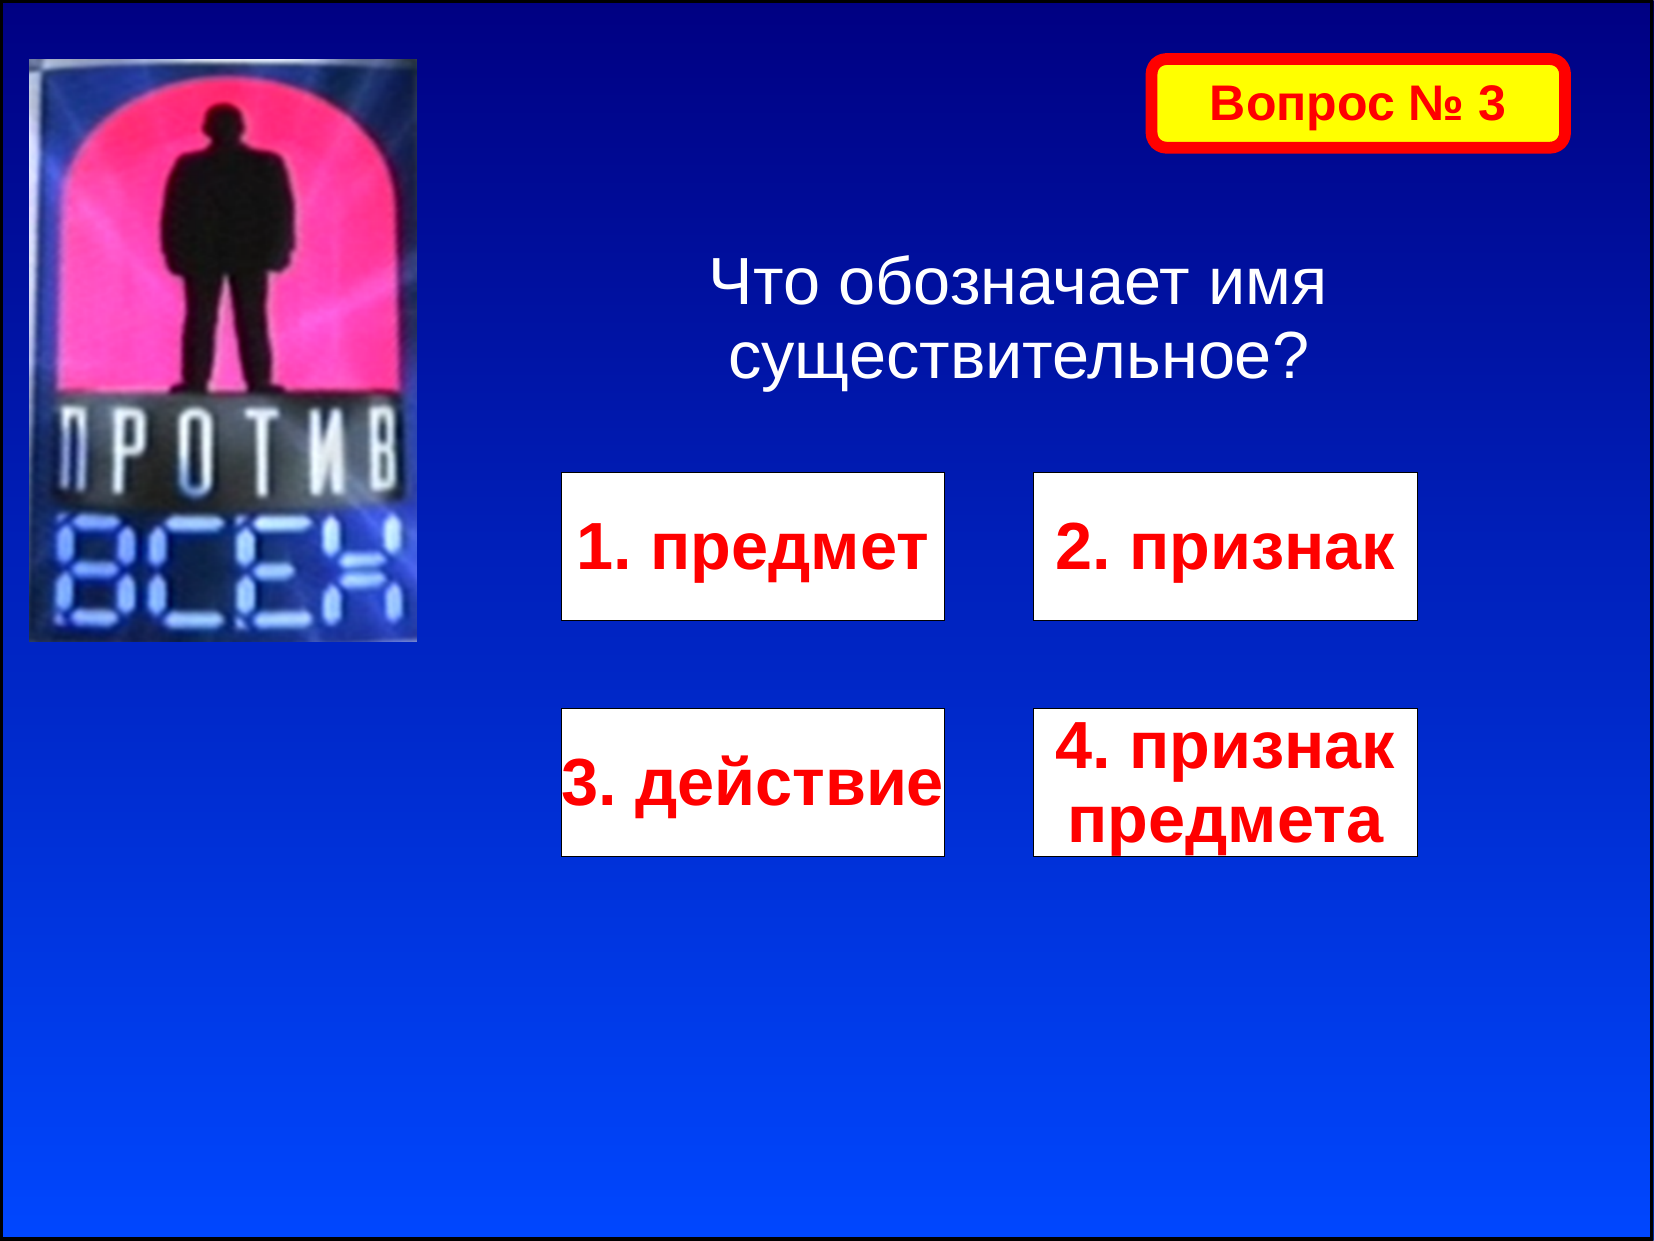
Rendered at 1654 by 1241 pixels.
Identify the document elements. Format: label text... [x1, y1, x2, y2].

text_box Вопрос № 3 [1151, 59, 1566, 148]
text_box 3. действие [561, 708, 945, 857]
text_box 2. признак [1033, 472, 1418, 621]
text_box 1. предмет [561, 472, 945, 621]
text_box Что обозначает имя существительное? [442, 236, 1595, 401]
text_box 4. признак предмета [1033, 708, 1418, 857]
picture [29, 59, 417, 642]
text_box [0, 0, 1654, 1241]
